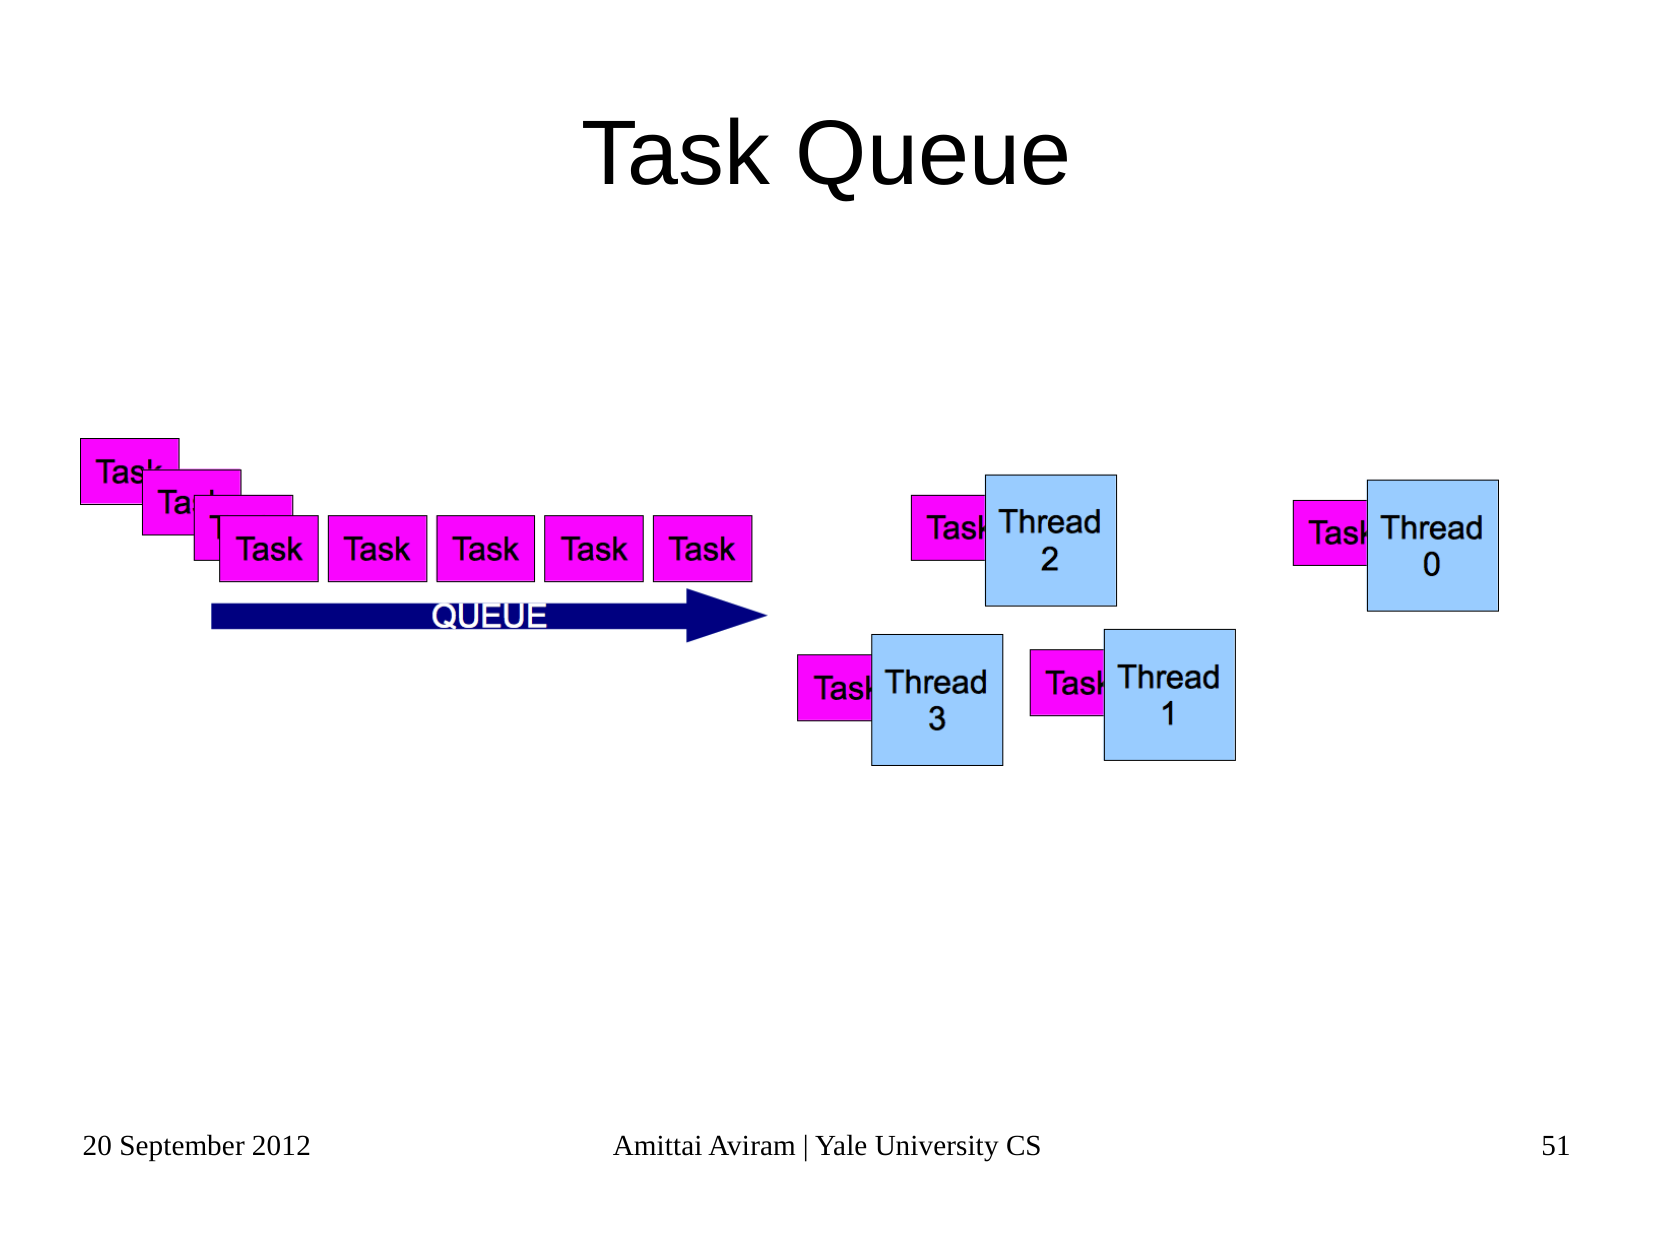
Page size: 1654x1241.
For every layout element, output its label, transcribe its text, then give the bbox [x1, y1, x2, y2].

title Task Queue [82, 49, 1571, 257]
picture [80, 438, 1499, 766]
